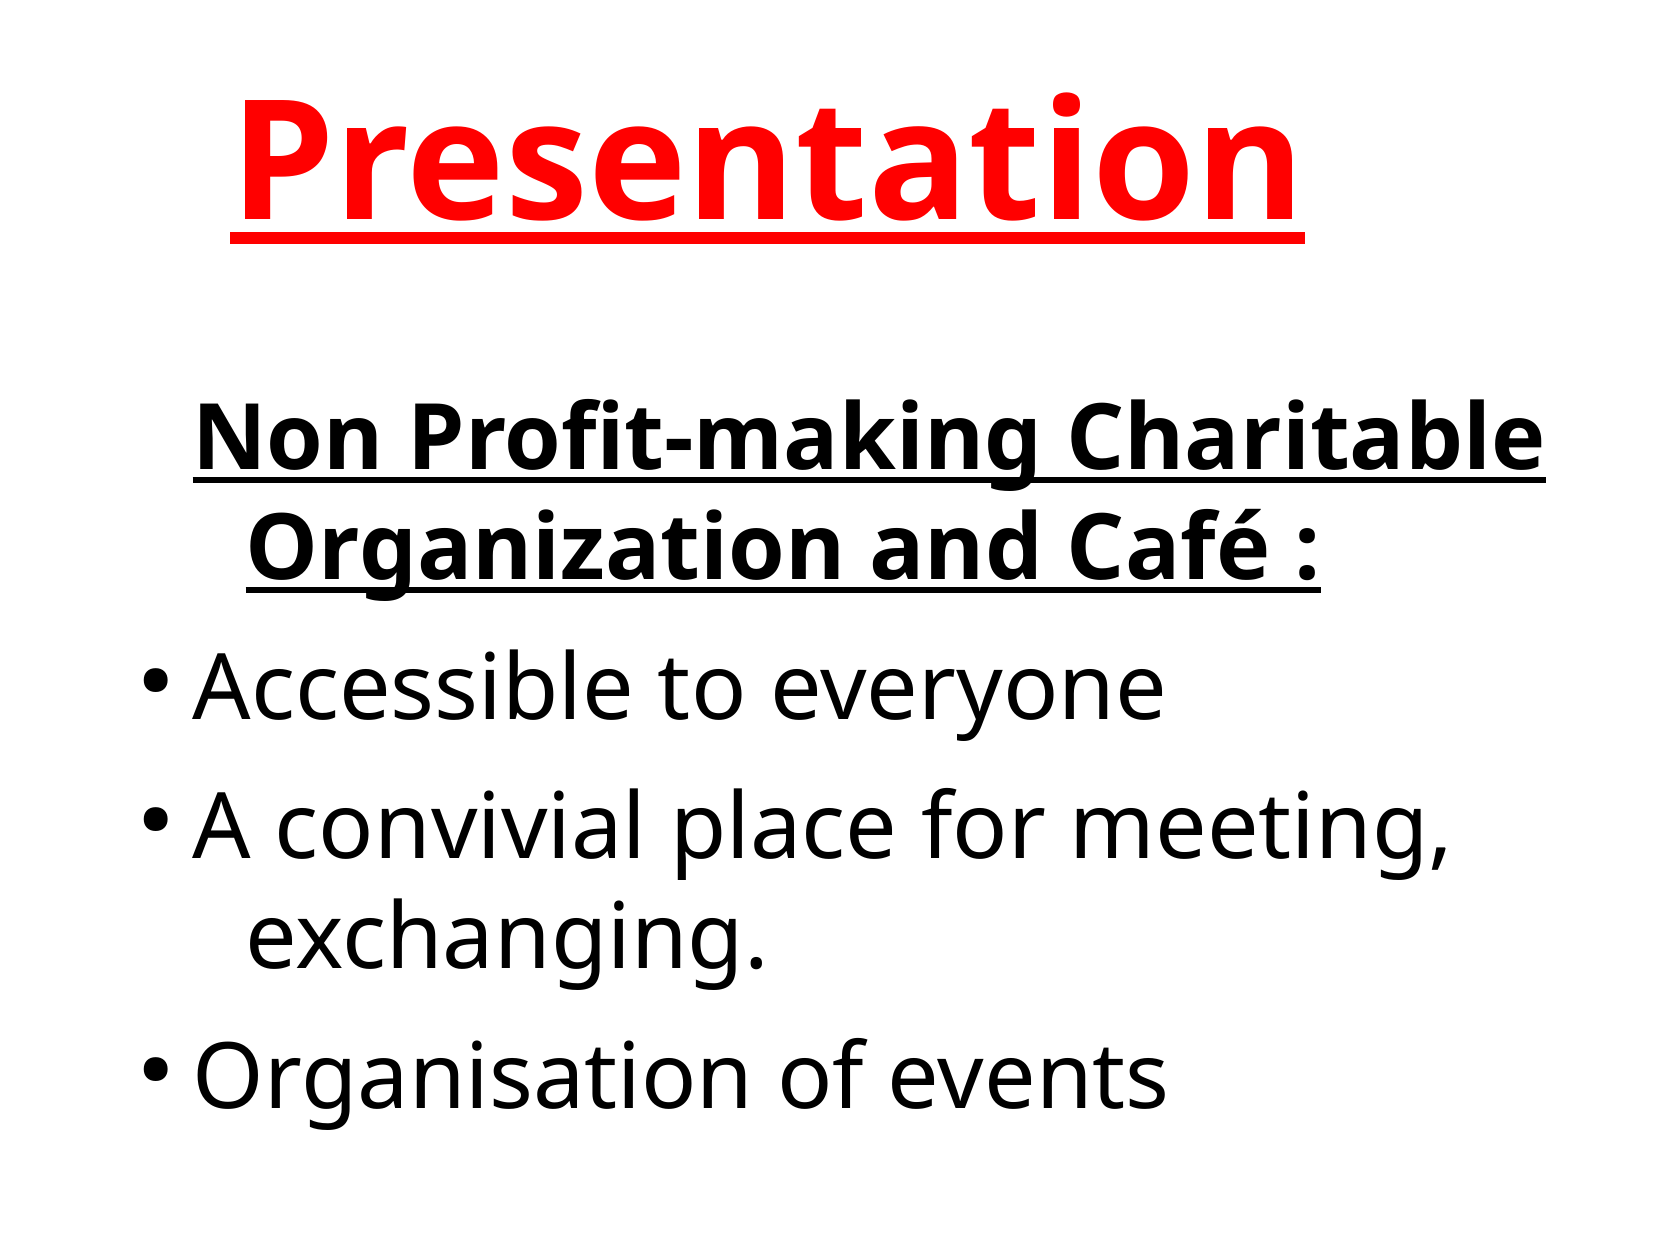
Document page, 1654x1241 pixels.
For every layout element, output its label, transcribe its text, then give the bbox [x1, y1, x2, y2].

list Non Profit-making Charitable Organization and Café : Accessible to everyone A convivial place for meeting, exchanging. Organisation of events [103, 377, 1560, 1133]
title Presentation [82, 49, 1453, 257]
